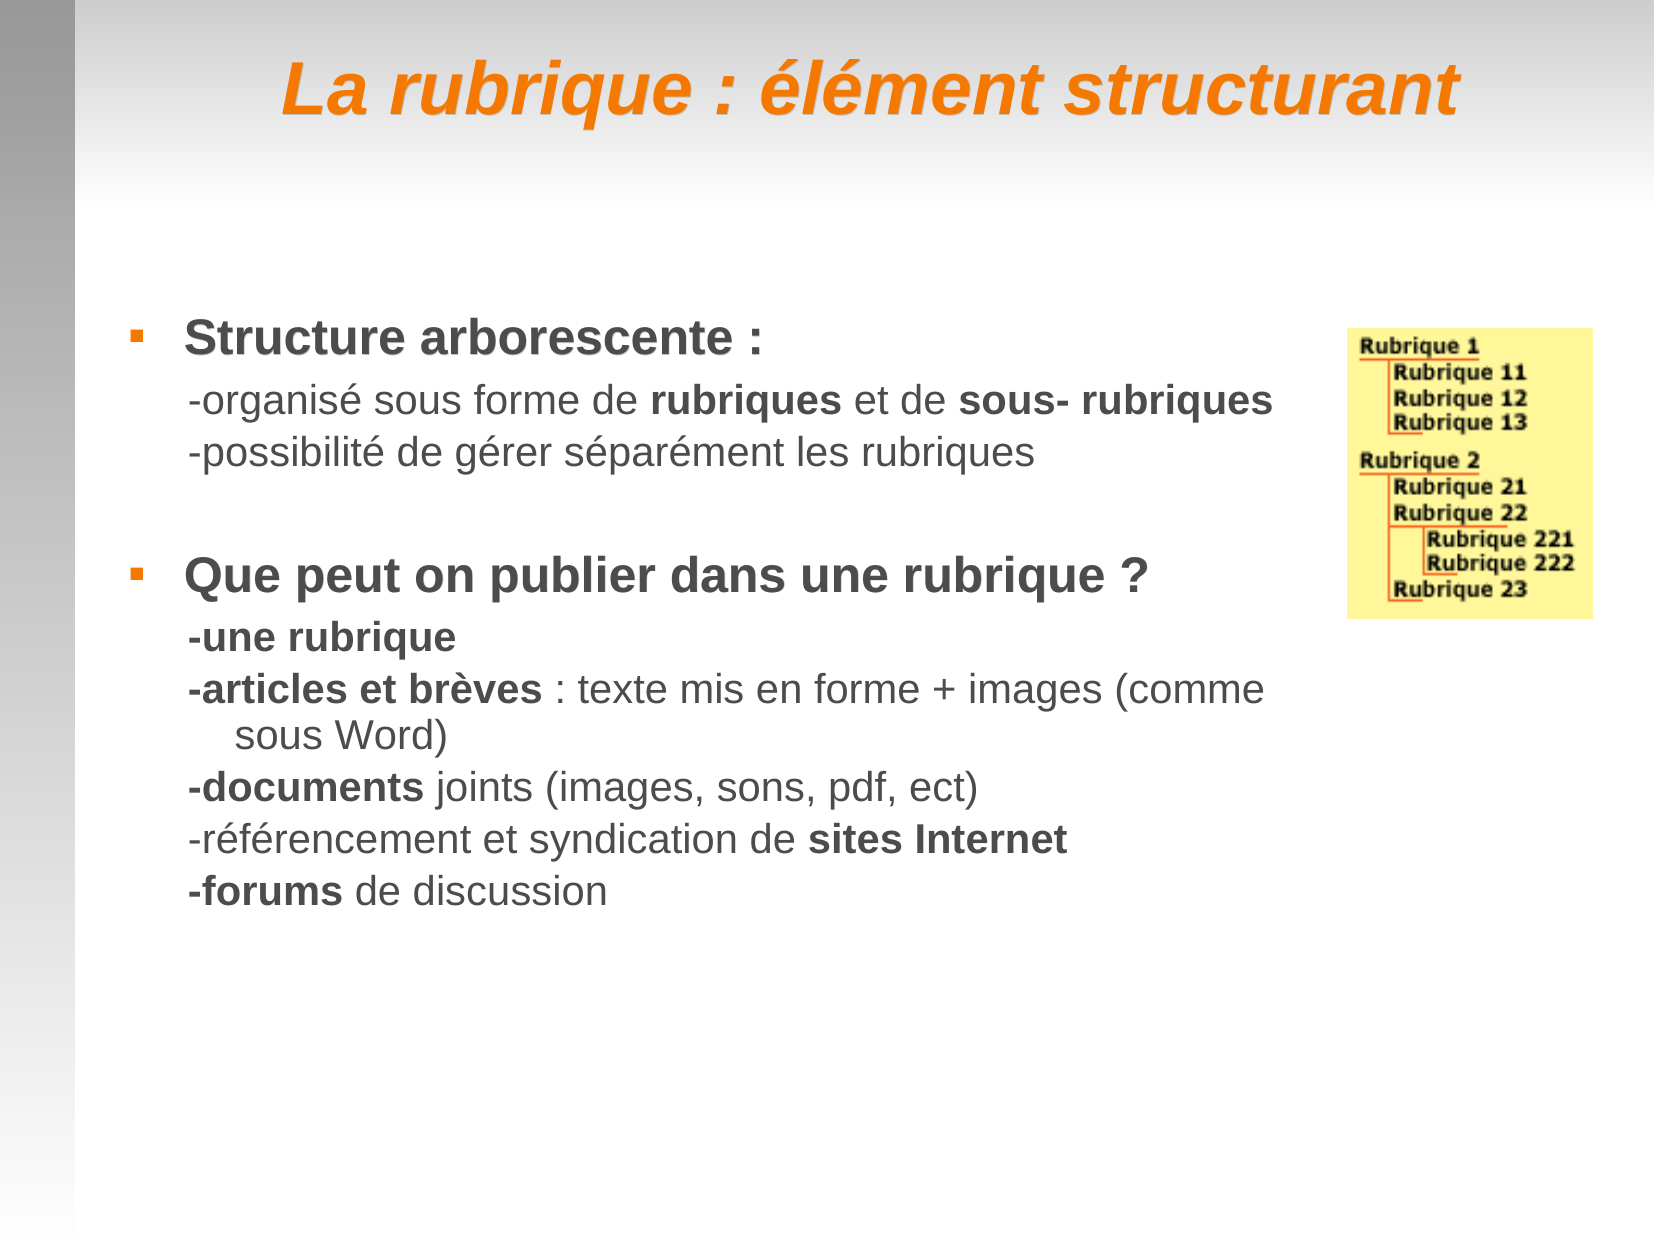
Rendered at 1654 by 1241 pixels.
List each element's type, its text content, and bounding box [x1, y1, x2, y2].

picture [1347, 328, 1593, 619]
list Structure arborescente : -organisé sous forme de rubriques et de sous- rubriques -possibilité de gérer séparément les rubriques Que peut on publier dans une rubrique ? -une rubrique -articles et brèves : texte mis en forme + images (comme sous Word) -documents joints (images, sons, pdf, ect) -référencement et syndication de sites Internet -forums de discussion [112, 310, 1331, 1129]
title La rubrique : élément structurant [88, 0, 1654, 178]
